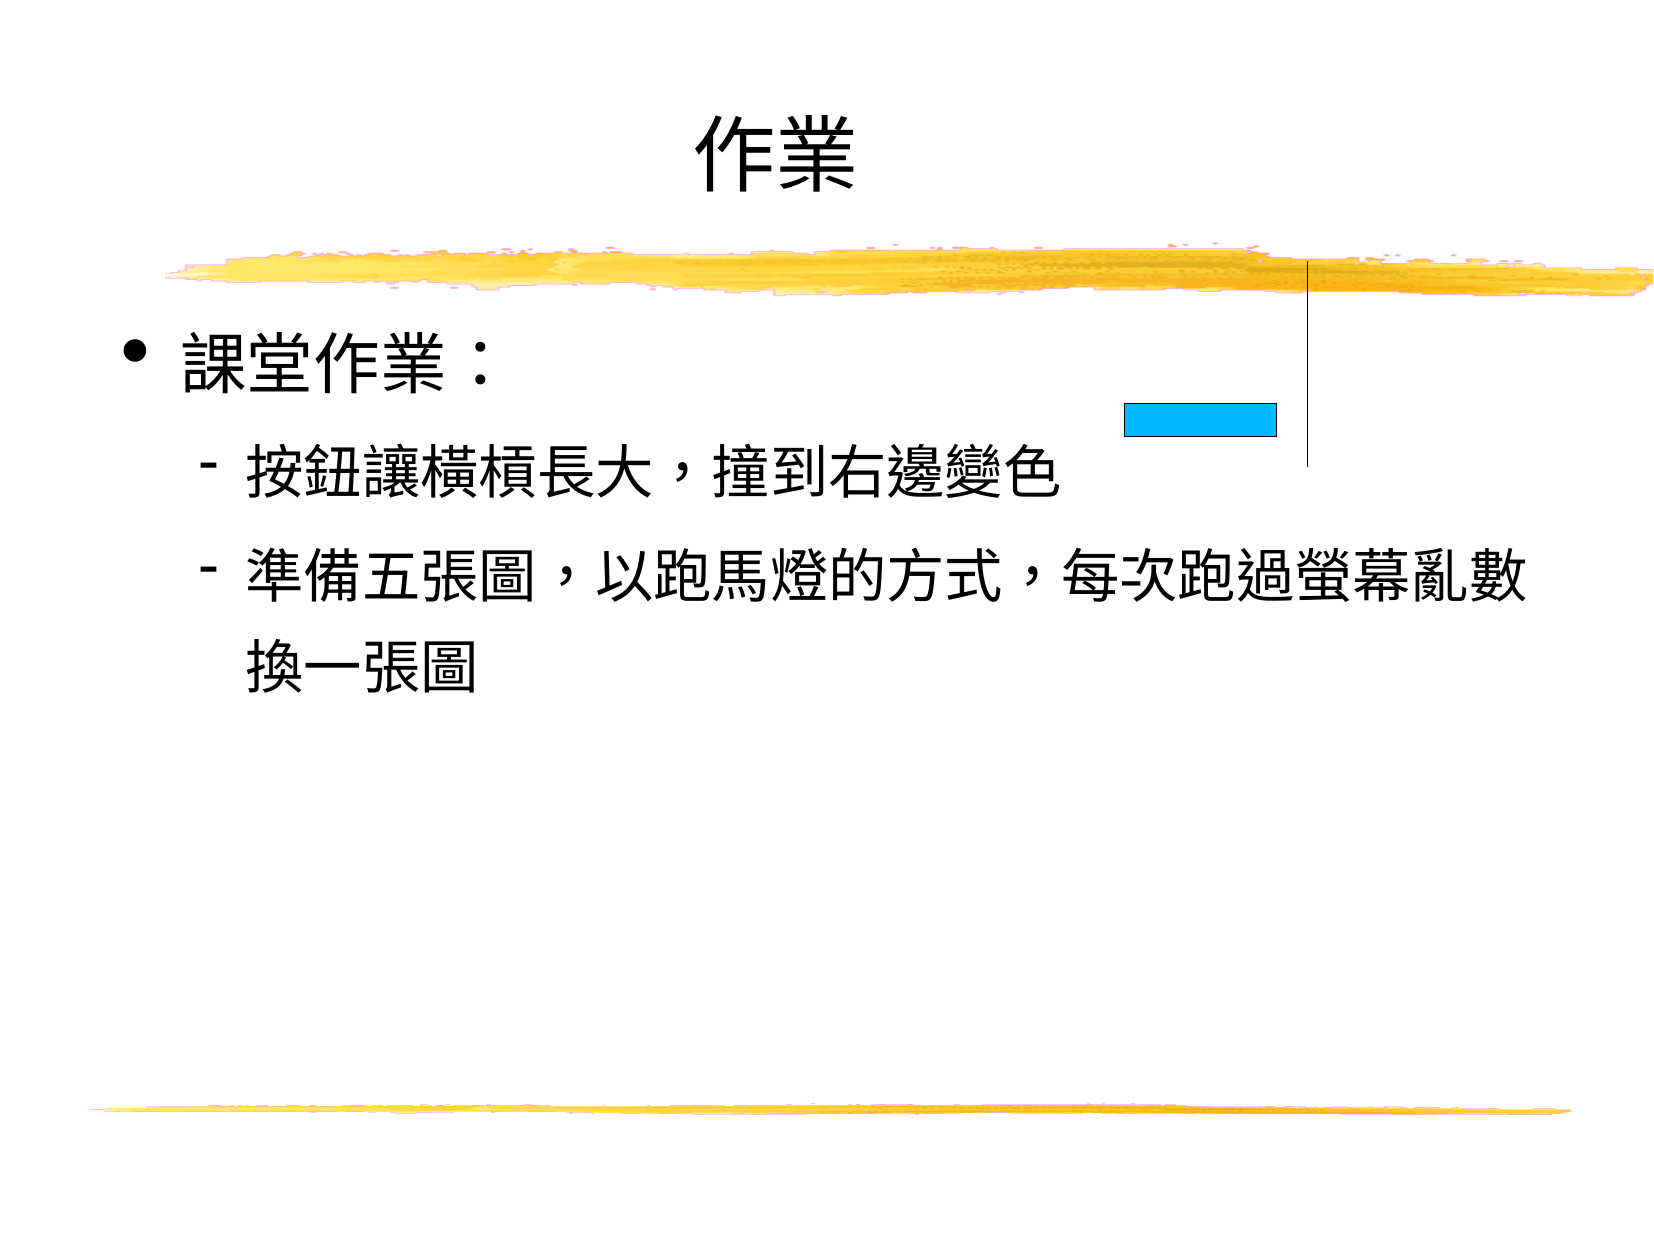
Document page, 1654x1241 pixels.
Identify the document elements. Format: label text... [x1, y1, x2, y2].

list 課堂作業： 按鈕讓橫槓長大，撞到右邊變色 準備五張圖，以跑馬燈的方式，每次跑過螢幕亂數換一張圖 [124, 302, 1530, 1103]
text_box [1124, 403, 1277, 437]
picture [165, 237, 1654, 308]
title 作業 [73, 39, 1479, 249]
picture [82, 1102, 1571, 1117]
